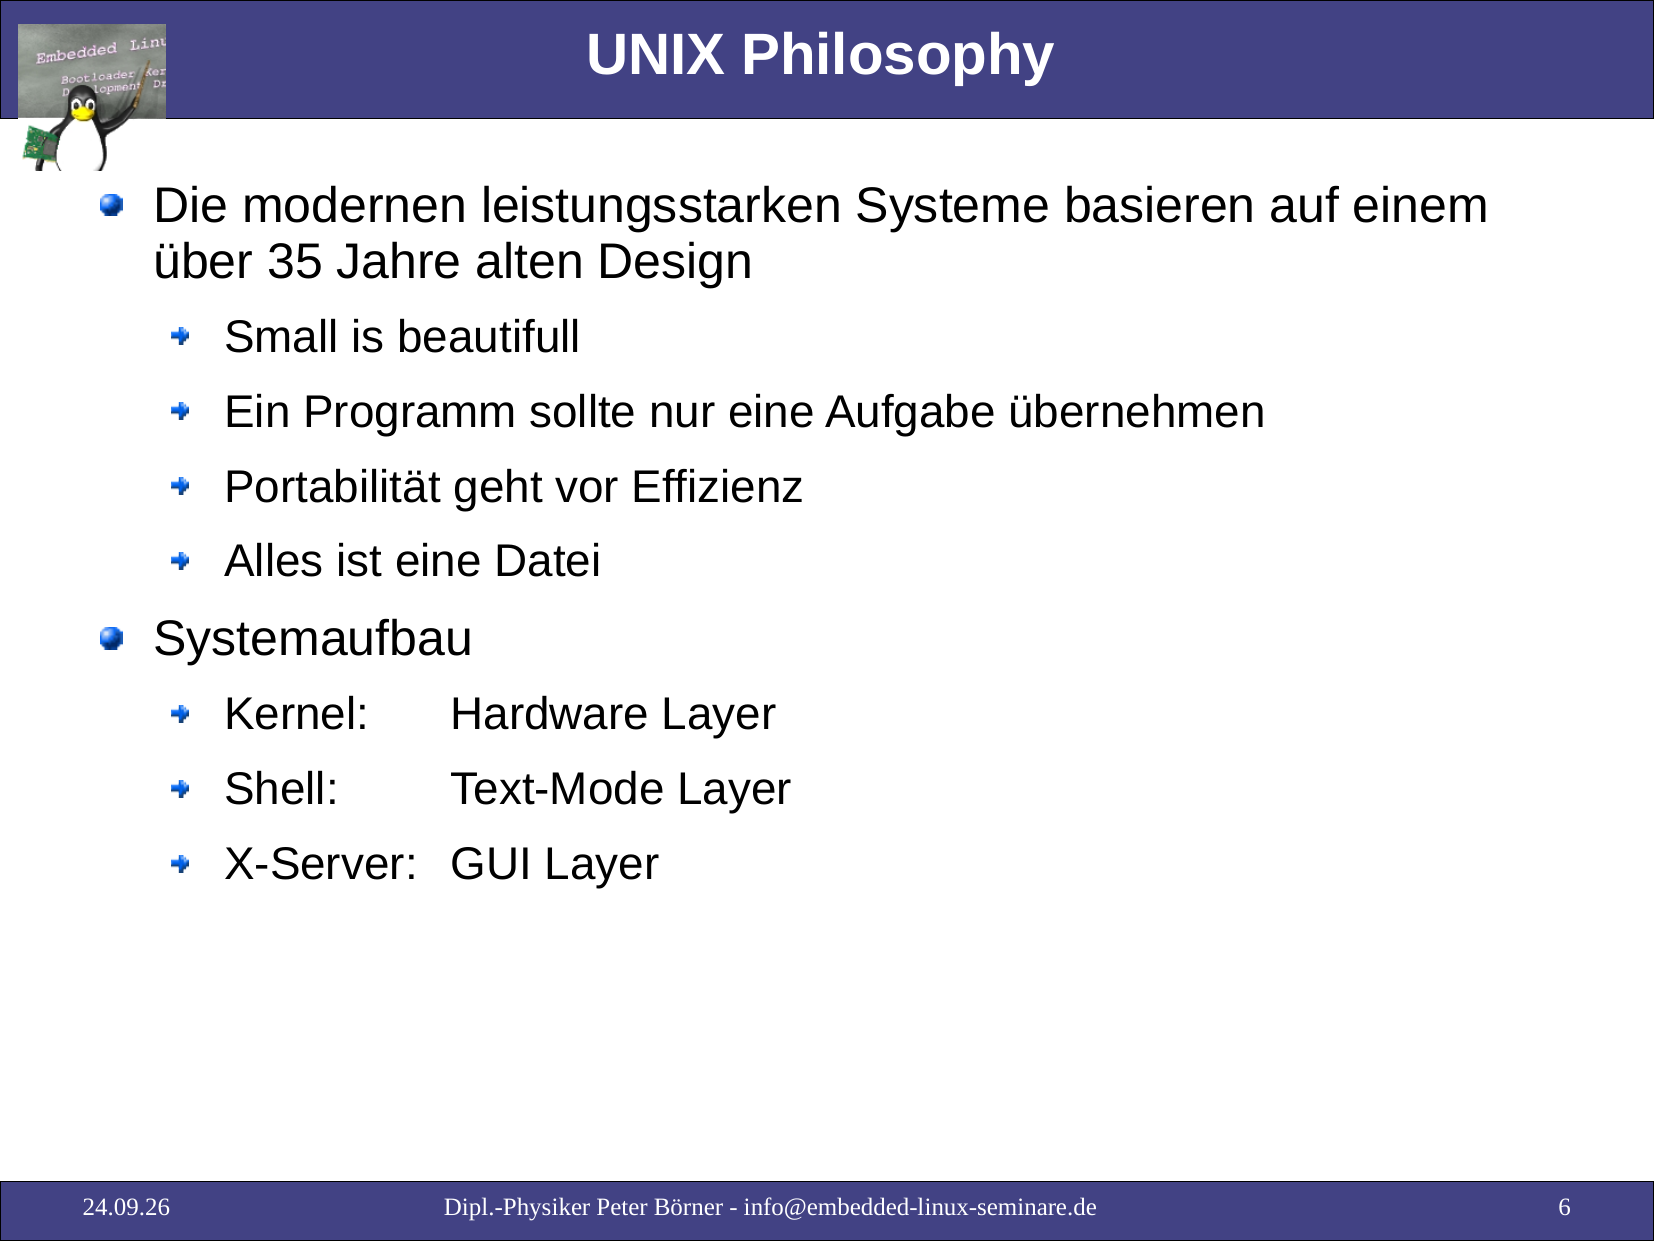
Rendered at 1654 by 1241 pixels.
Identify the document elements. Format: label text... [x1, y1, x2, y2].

picture [18, 24, 166, 171]
list Die modernen leistungsstarken Systeme basieren auf einem über 35 Jahre alten Design Small is beautifull Ein Programm sollte nur eine Aufgabe übernehmen Portabilität geht vor Effizienz Alles ist eine Datei Systemaufbau Kernel: Hardware Layer Shell: Text-Mode Layer X-Server: GUI Layer [82, 177, 1571, 996]
title UNIX Philosophy [76, 19, 1565, 89]
